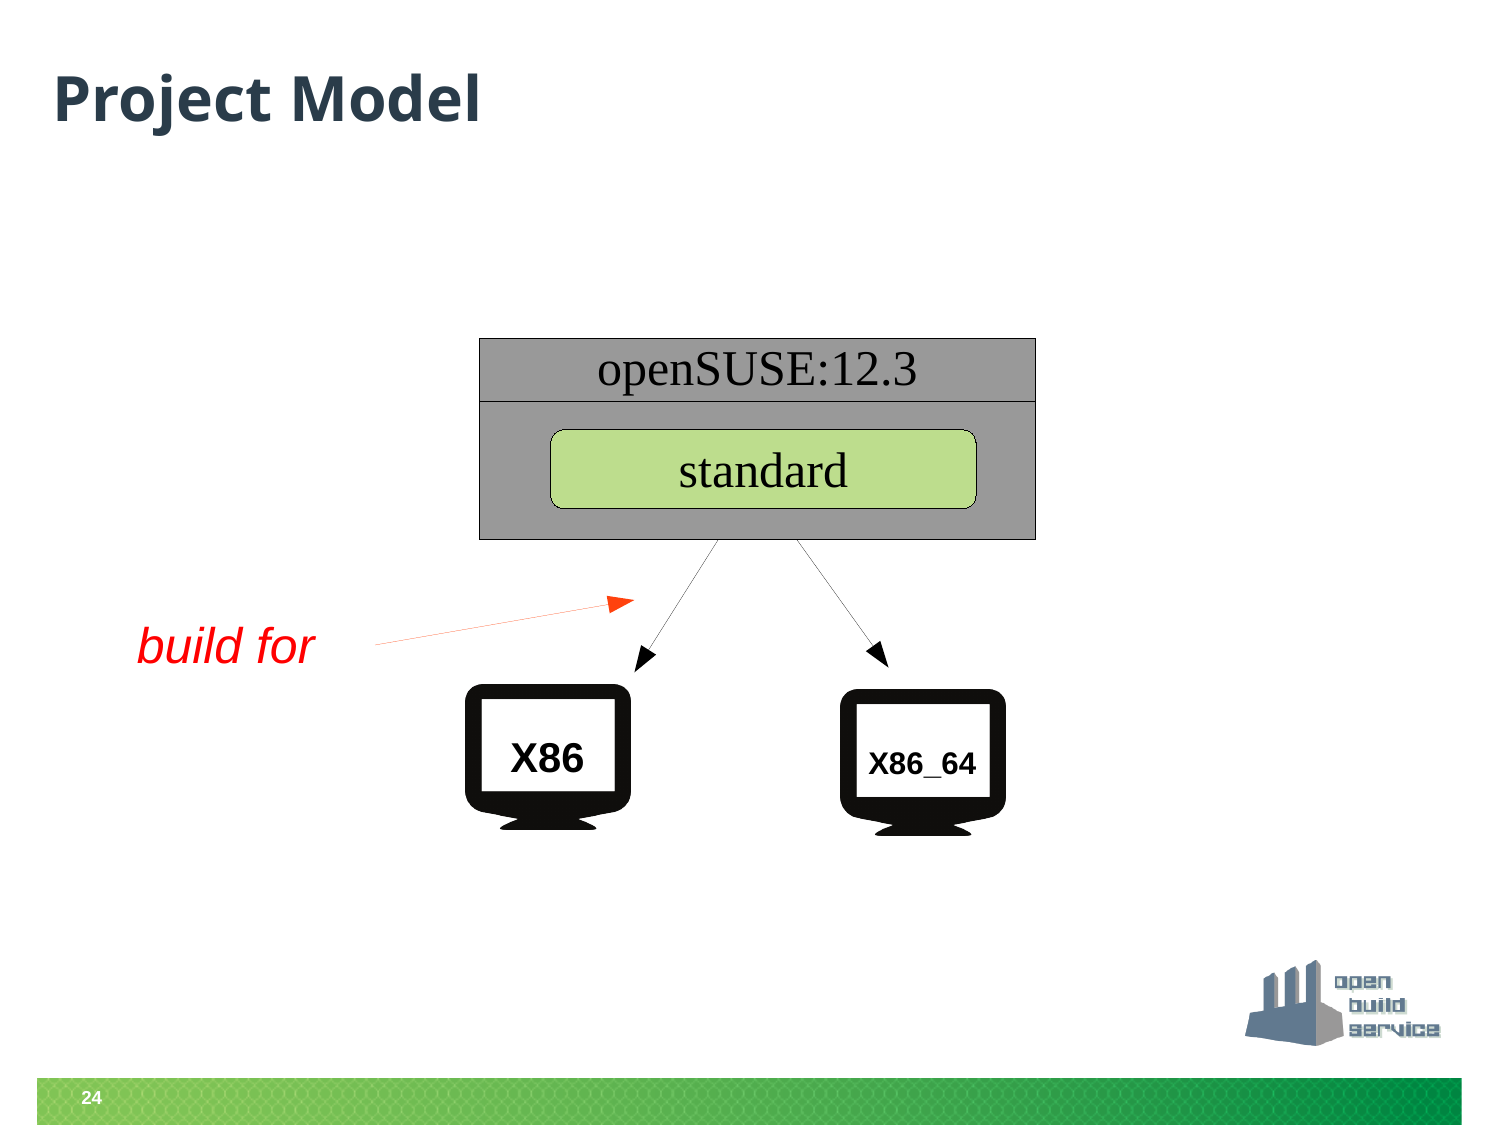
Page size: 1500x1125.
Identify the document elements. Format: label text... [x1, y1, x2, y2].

picture [37, 1078, 1462, 1125]
text_box standard [550, 429, 977, 509]
text_box openSUSE:12.3 [479, 338, 1036, 401]
text_box openSUSE:12.3 [479, 402, 1036, 540]
picture [465, 684, 631, 830]
title Project Model [37, 51, 1388, 209]
picture [840, 689, 1006, 836]
text_box build for [136, 615, 315, 679]
picture [1245, 960, 1441, 1046]
